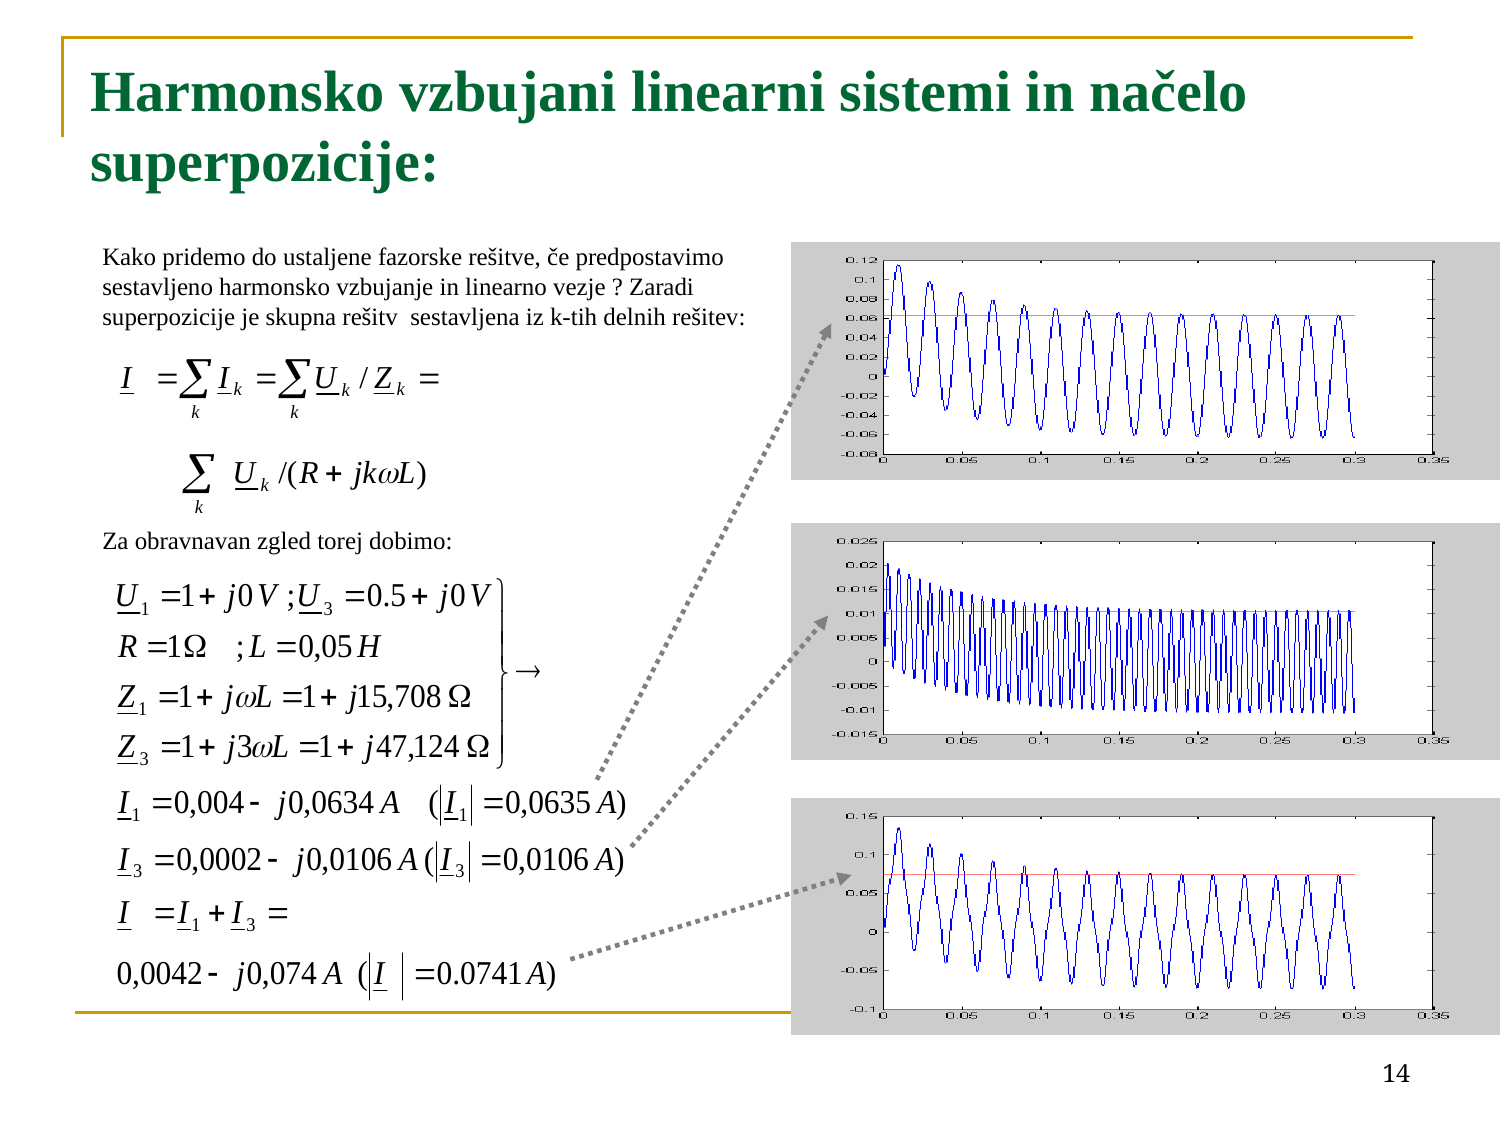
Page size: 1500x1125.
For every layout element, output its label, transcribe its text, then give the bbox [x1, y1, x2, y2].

picture [791, 523, 1500, 760]
text_box Kako pridemo do ustaljene fazorske rešitve, če predpostavimo sestavljeno harmonsko vzbujanje in linearno vezje ? Zaradi superpozicije je skupna rešitv sestavljena iz k-tih delnih rešitev: [87, 233, 769, 339]
list [73, 174, 737, 1014]
picture [791, 242, 1500, 480]
text_box Za obravnavan zgled torej dobimo: [87, 517, 566, 563]
picture [791, 798, 1500, 1035]
text_box <number> [1074, 1035, 1426, 1100]
chart [112, 572, 633, 1007]
title Harmonsko vzbujani linearni sistemi in načelo superpozicije: [75, 45, 1426, 271]
chart [115, 334, 439, 517]
